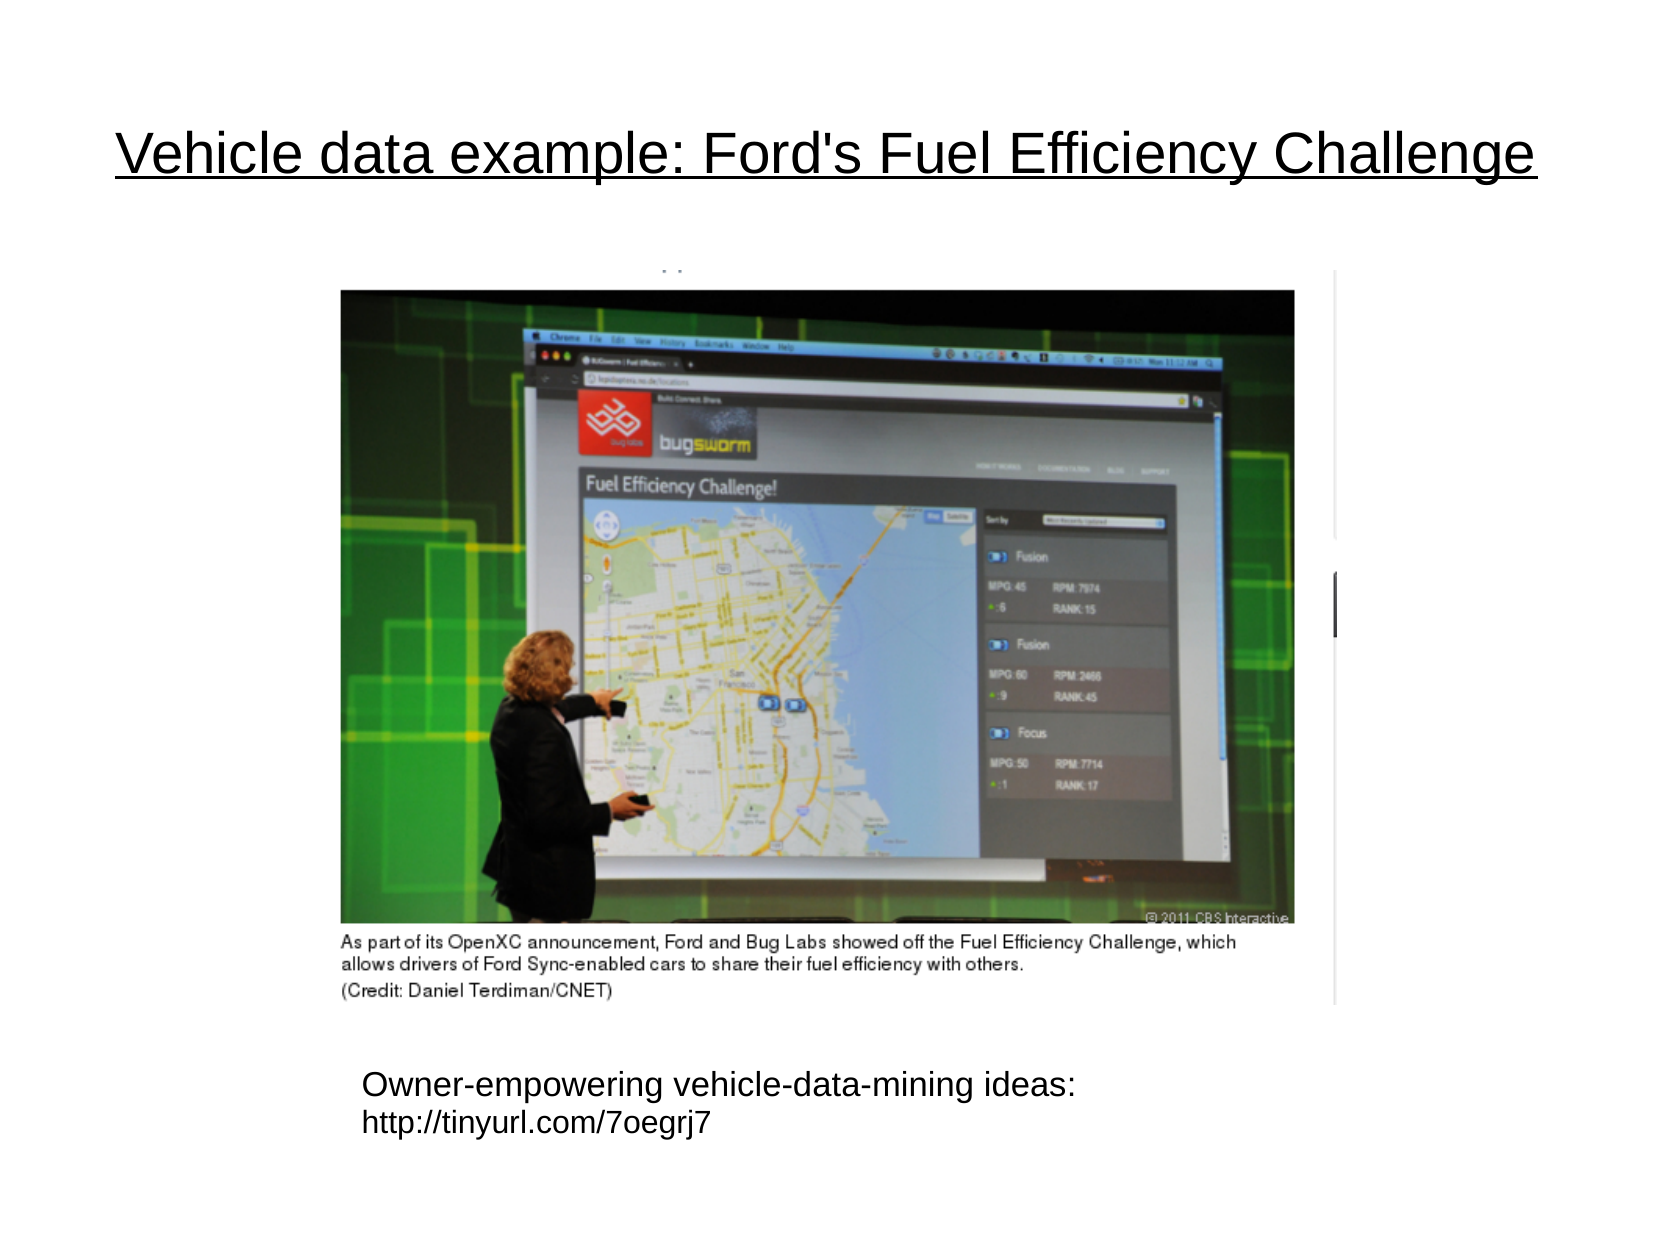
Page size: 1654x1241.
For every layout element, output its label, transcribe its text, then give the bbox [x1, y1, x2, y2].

text_box Owner-empowering vehicle-data-mining ideas: http://tinyurl.com/7oegrj7 [361, 1065, 1292, 1141]
title Vehicle data example: Ford's Fuel Efficiency Challenge [82, 49, 1571, 257]
picture [316, 270, 1337, 1006]
